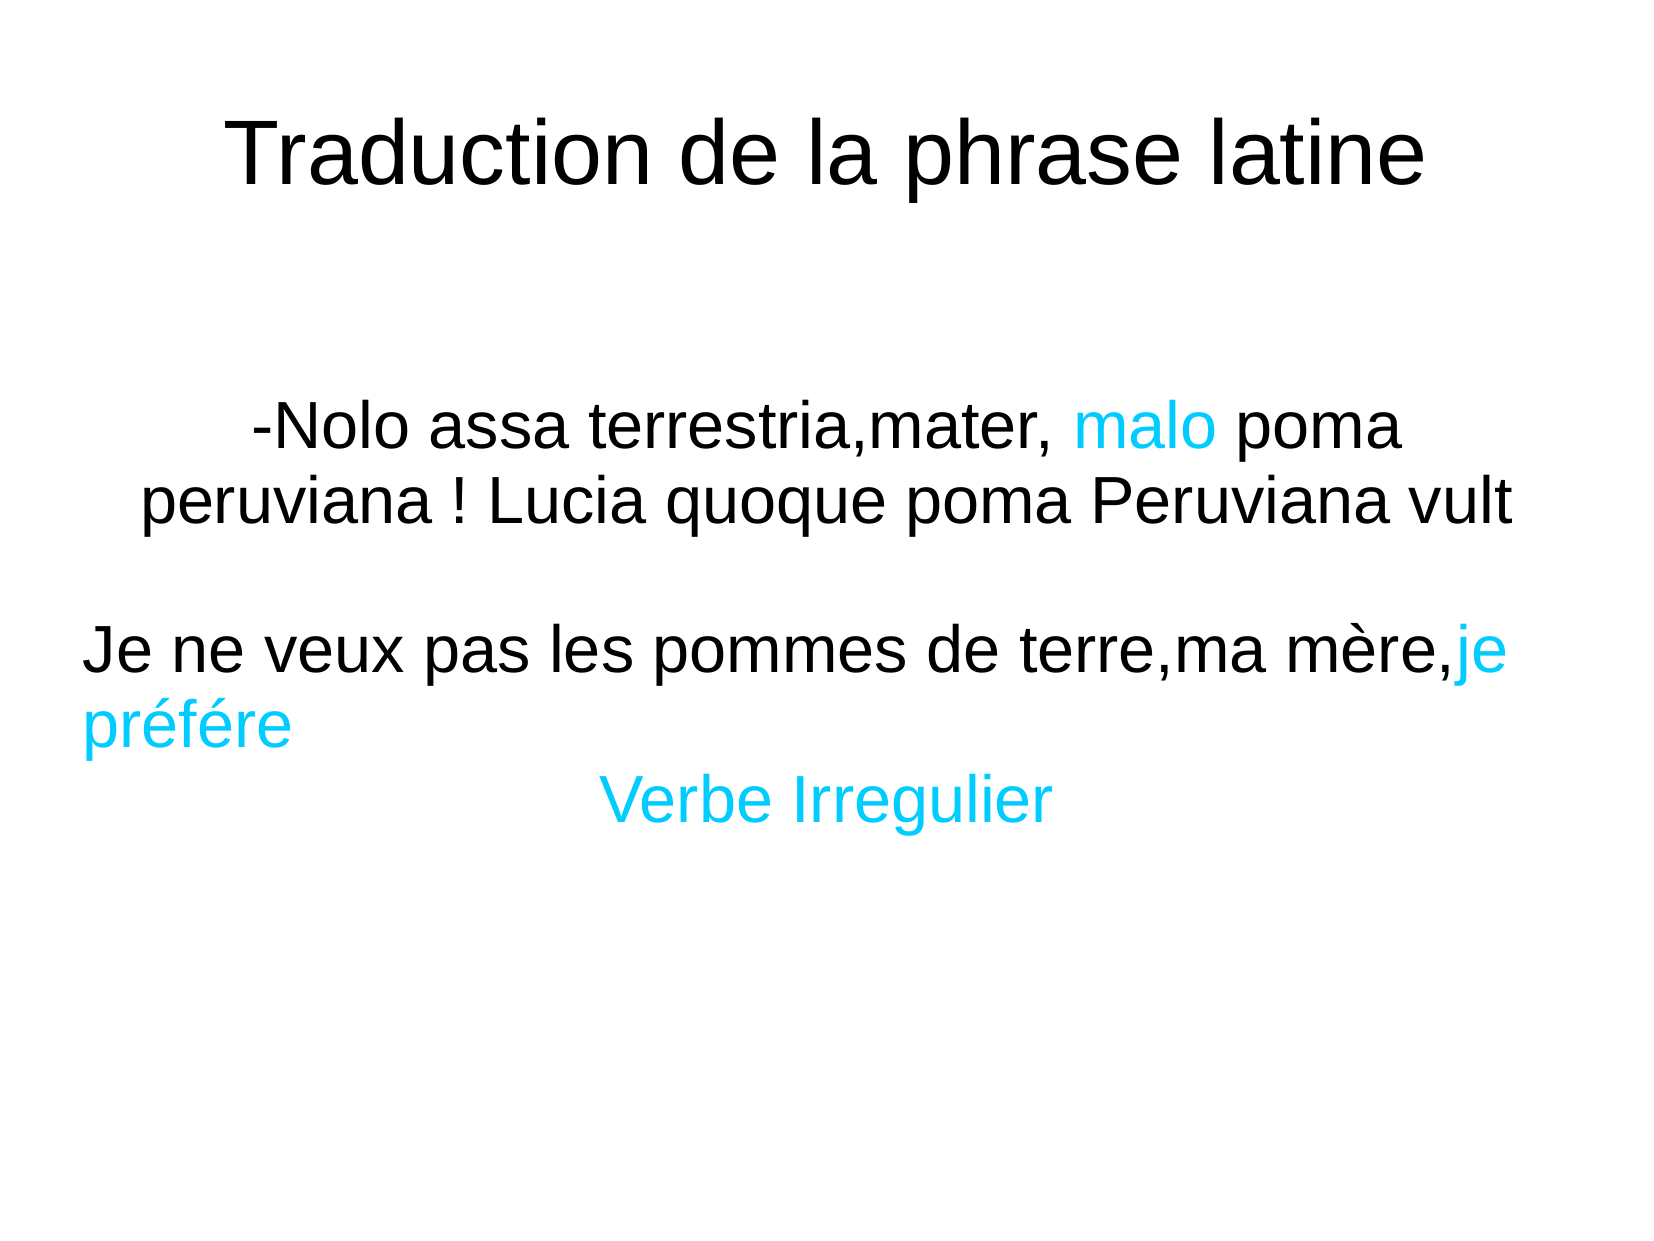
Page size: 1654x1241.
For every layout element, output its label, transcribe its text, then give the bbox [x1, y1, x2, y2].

subtitle -Nolo assa terrestria,mater, malo poma peruviana ! Lucia quoque poma Peruviana vult Je ne veux pas les pommes de terre,ma mère,je préfére Verbe Irregulier [82, 290, 1571, 1010]
title Traduction de la phrase latine [82, 49, 1571, 257]
